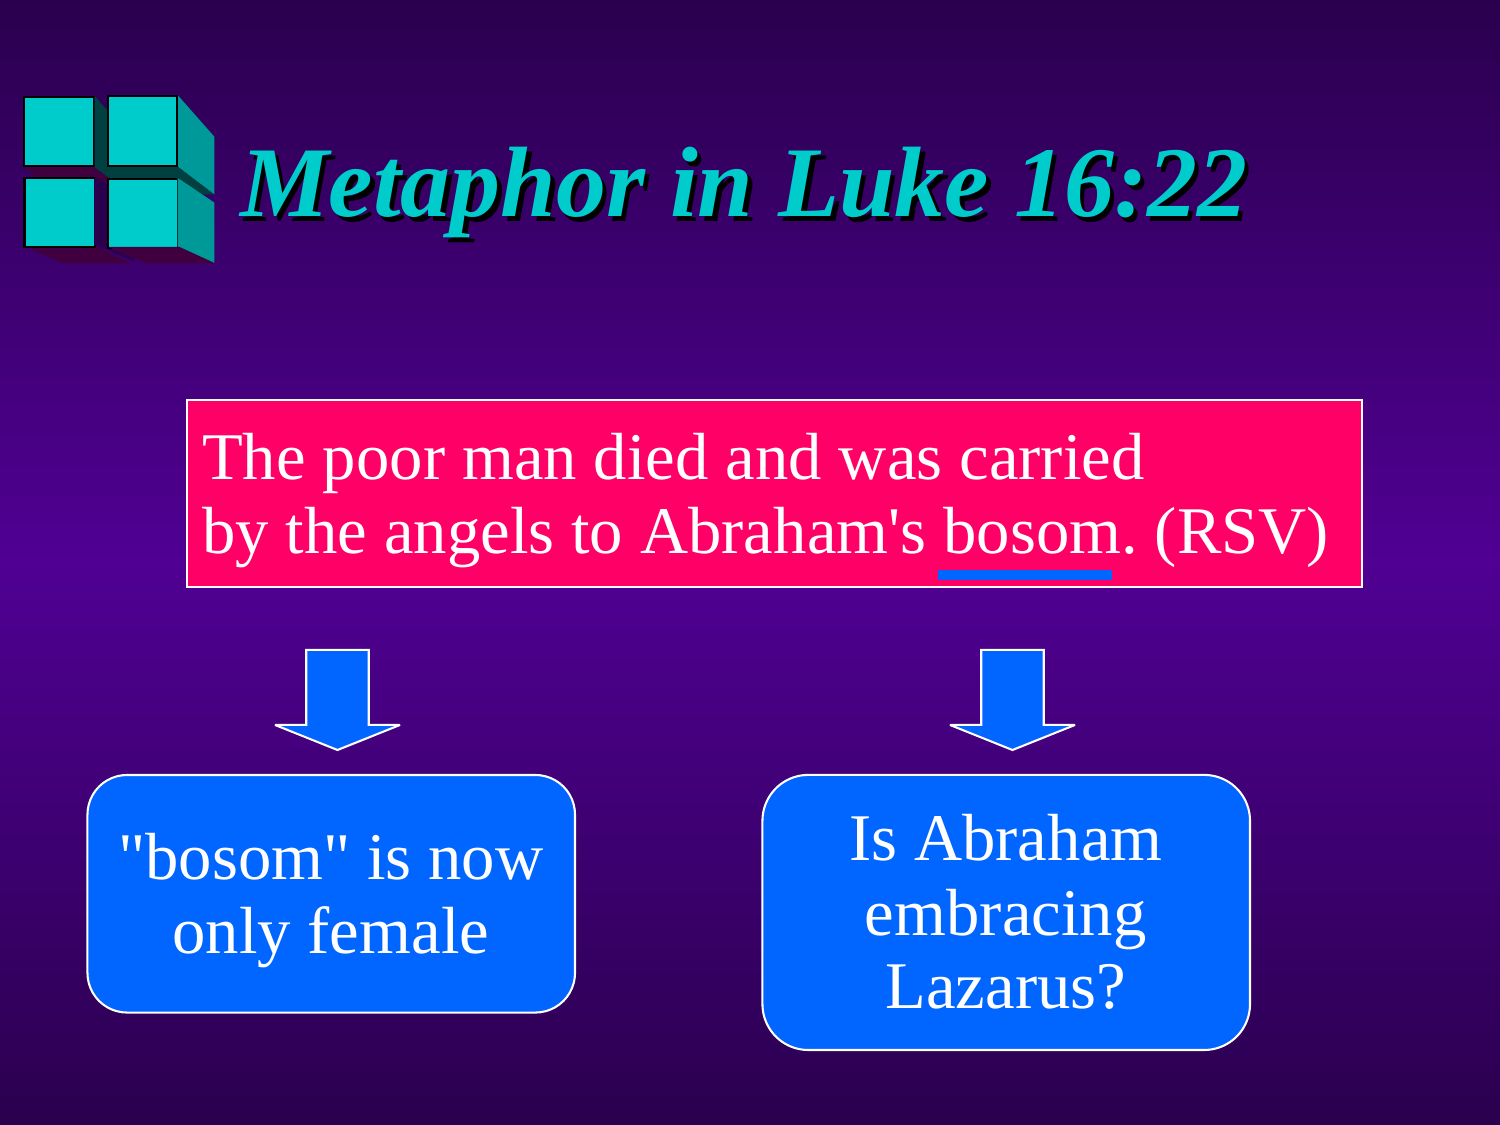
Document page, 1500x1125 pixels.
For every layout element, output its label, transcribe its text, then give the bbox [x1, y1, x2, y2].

text_box The poor man died and was carried by the angels to Abraham's bosom. (RSV) [187, 399, 1363, 588]
text_box Is Abraham embracing Lazarus? [762, 774, 1251, 1051]
text_box [950, 649, 1076, 751]
title Metaphor in Luke 16:22 [224, 78, 1388, 288]
text_box "bosom" is now only female [87, 774, 576, 1013]
text_box [275, 649, 401, 751]
